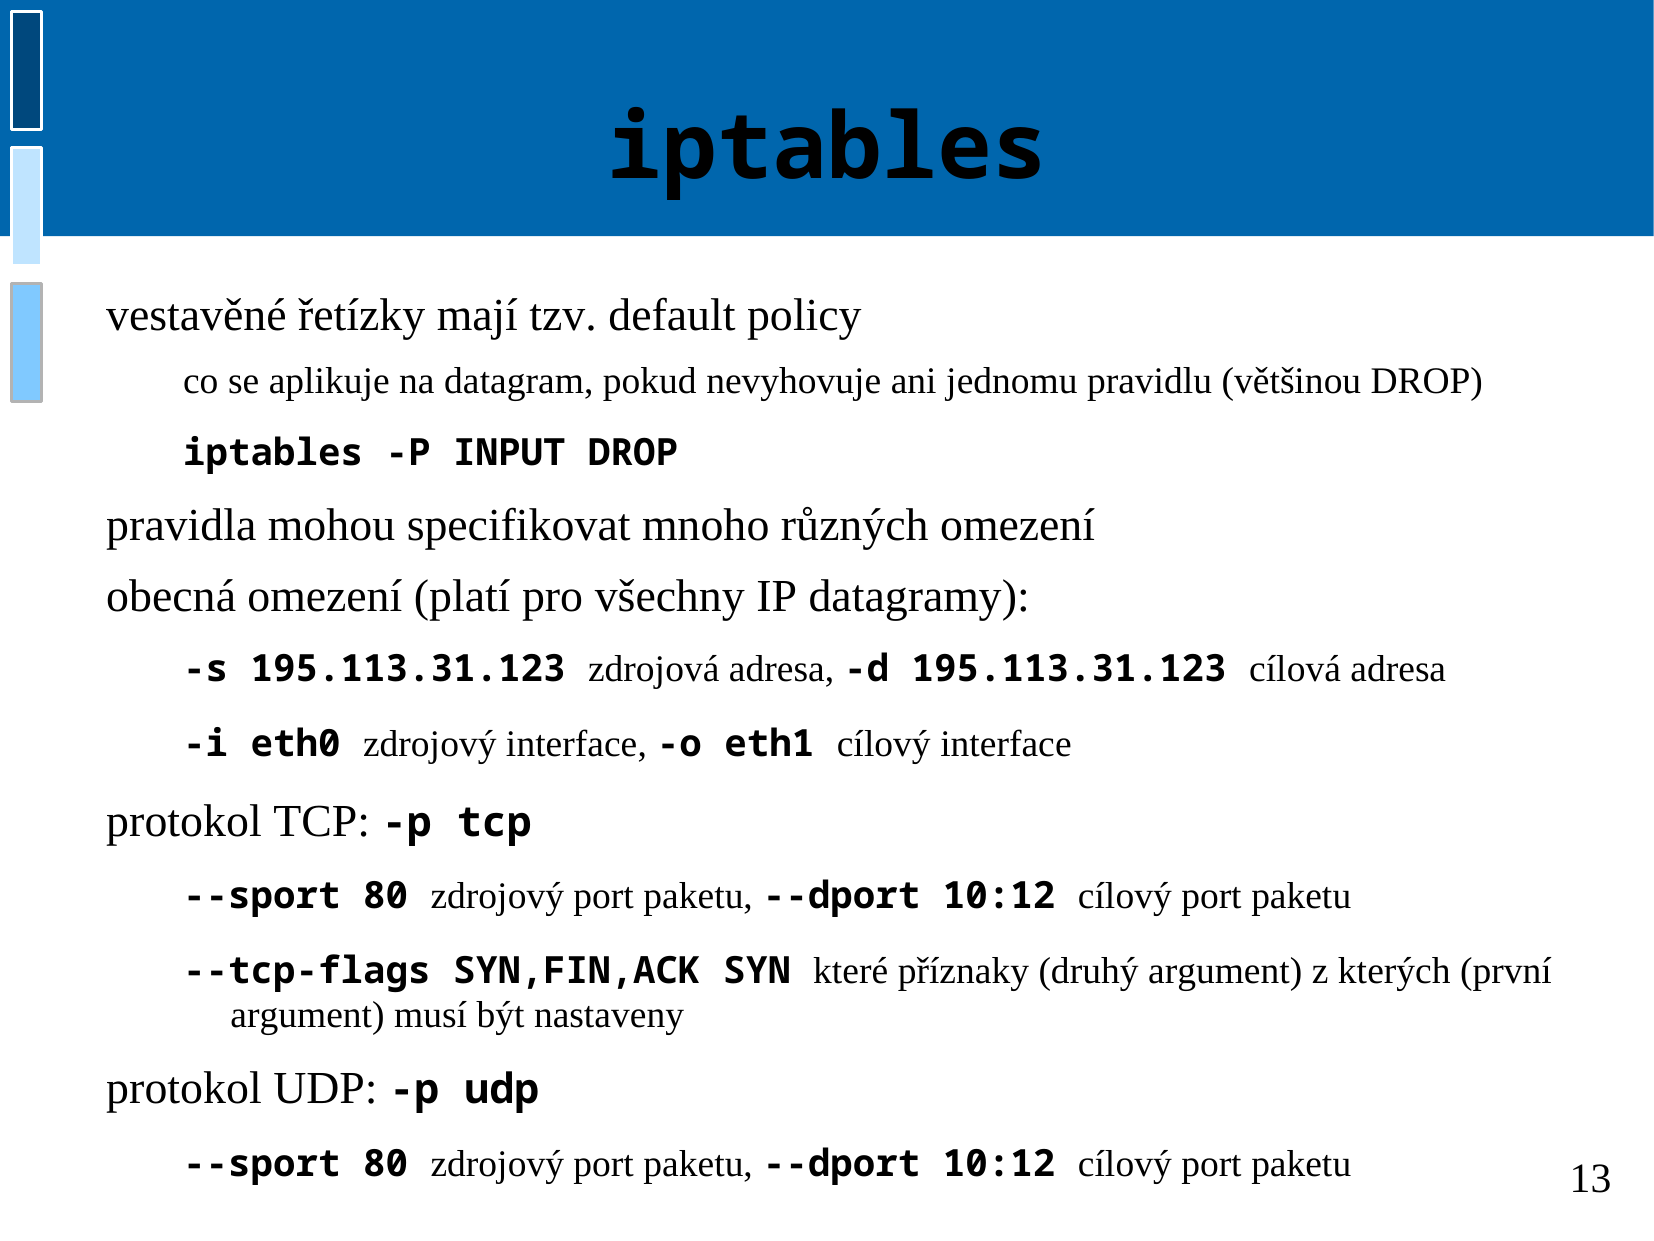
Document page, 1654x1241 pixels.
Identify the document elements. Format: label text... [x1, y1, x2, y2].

list vestavěné řetízky mají tzv. default policy co se aplikuje na datagram, pokud nevyhovuje ani jednomu pravidlu (většinou DROP) iptables -P INPUT DROP pravidla mohou specifikovat mnoho různých omezení obecná omezení (platí pro všechny IP datagramy): -s 195.113.31.123 zdrojová adresa, -d 195.113.31.123 cílová adresa -i eth0 zdrojový interface, -o eth1 cílový interface protokol TCP: -p tcp --sport 80 zdrojový port paketu, --dport 10:12 cílový port paketu --tcp-flags SYN,FIN,ACK SYN které příznaky (druhý argument) z kterých (první argument) musí být nastaveny protokol UDP: -p udp --sport 80 zdrojový port paketu, --dport 10:12 cílový port paketu [88, 289, 1565, 1207]
title iptables [121, 49, 1534, 237]
